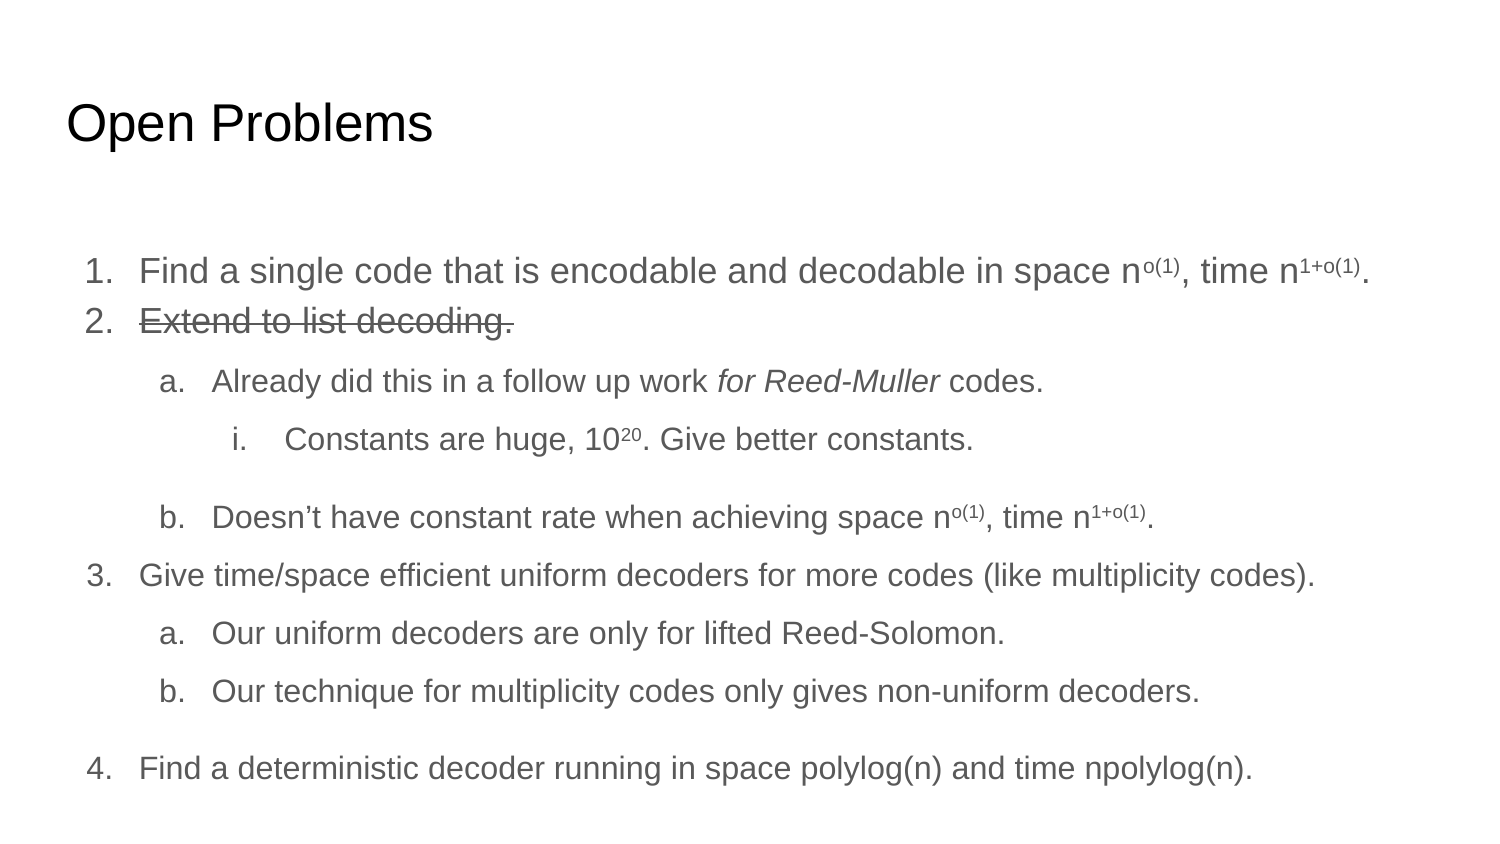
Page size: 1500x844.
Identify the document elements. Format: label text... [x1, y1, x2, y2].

list Find a single code that is encodable and decodable in space no(1), time n1+o(1). Extend to list decoding. Already did this in a follow up work for Reed-Muller codes. Constants are huge, 1020. Give better constants. Doesn’t have constant rate when achieving space no(1), time n1+o(1). Give time/space efficient uniform decoders for more codes (like multiplicity codes). Our uniform decoders are only for lifted Reed-Solomon. Our technique for multiplicity codes only gives non-uniform decoders. Find a deterministic decoder running in space polylog(n) and time npolylog(n). [51, 189, 1449, 806]
title Open Problems [51, 72, 1449, 167]
